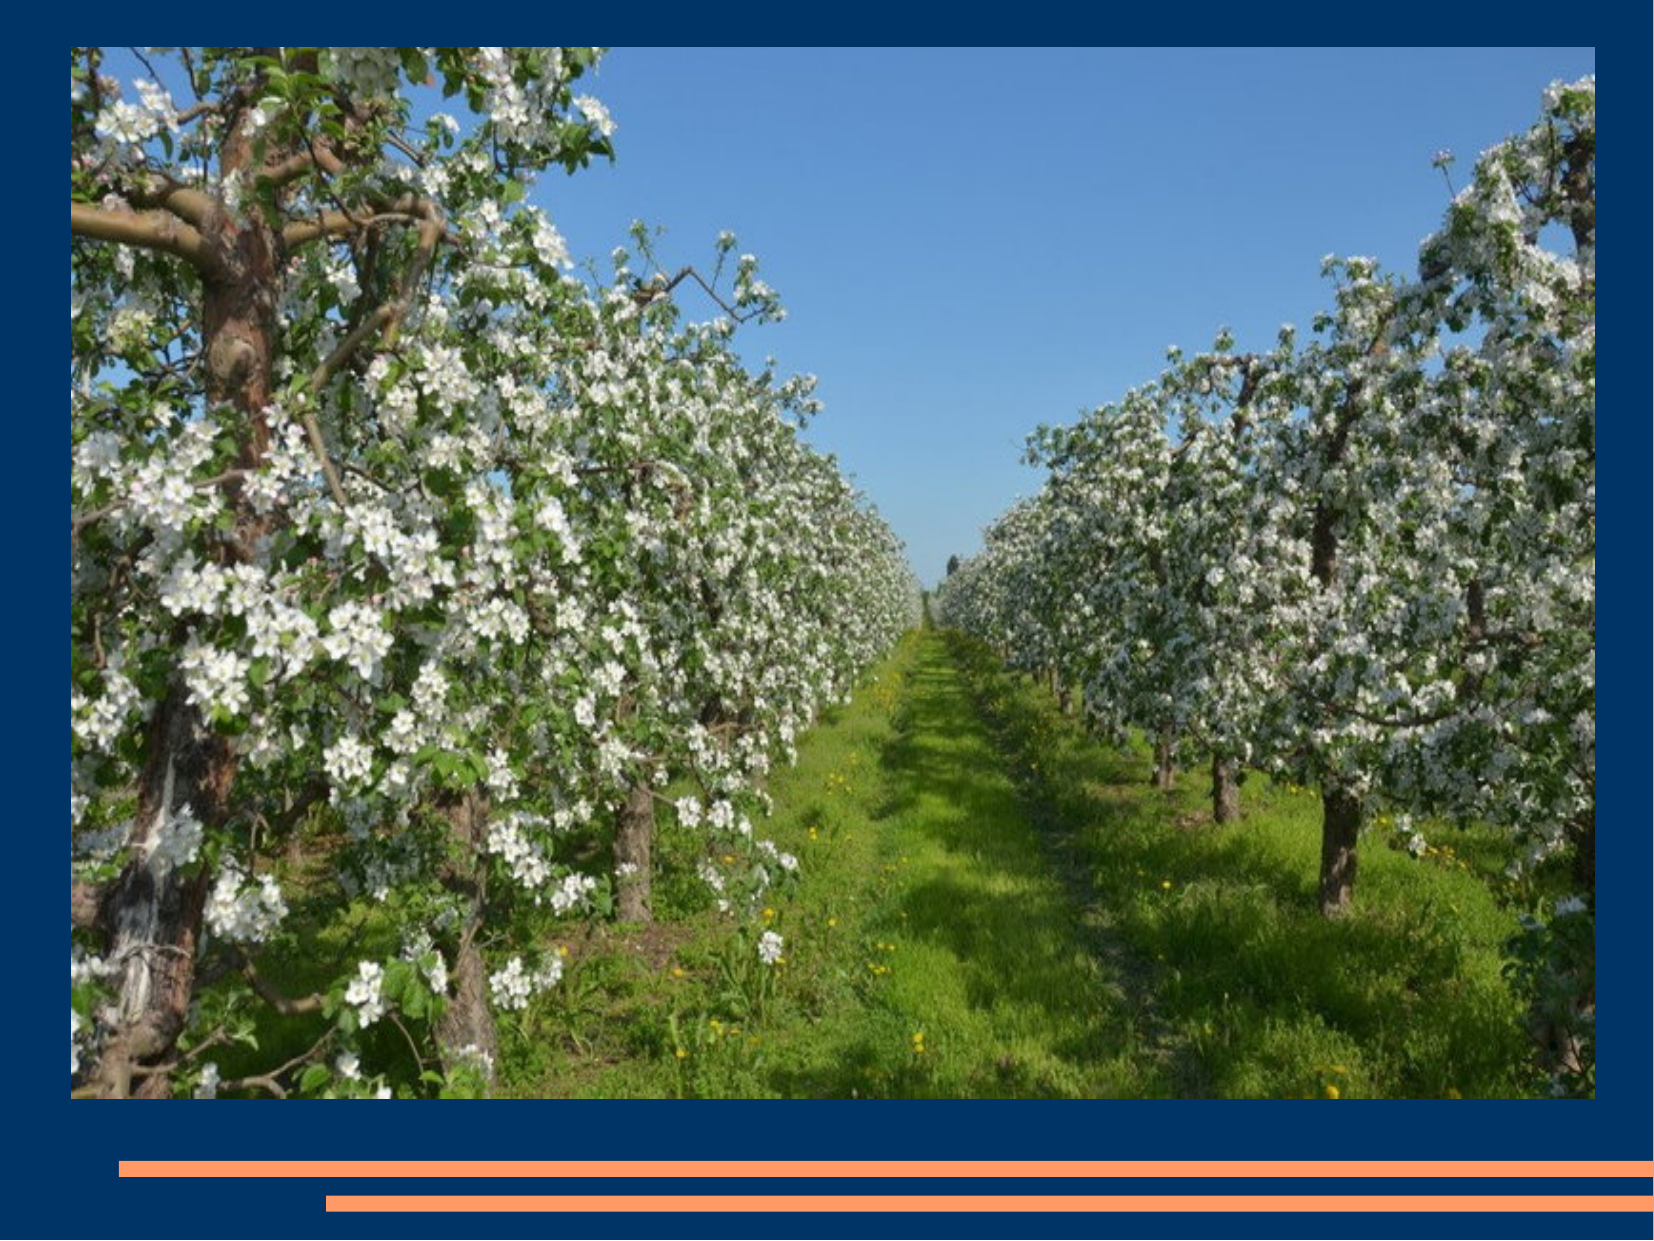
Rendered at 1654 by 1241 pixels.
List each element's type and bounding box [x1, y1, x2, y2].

picture [71, 47, 1595, 1099]
